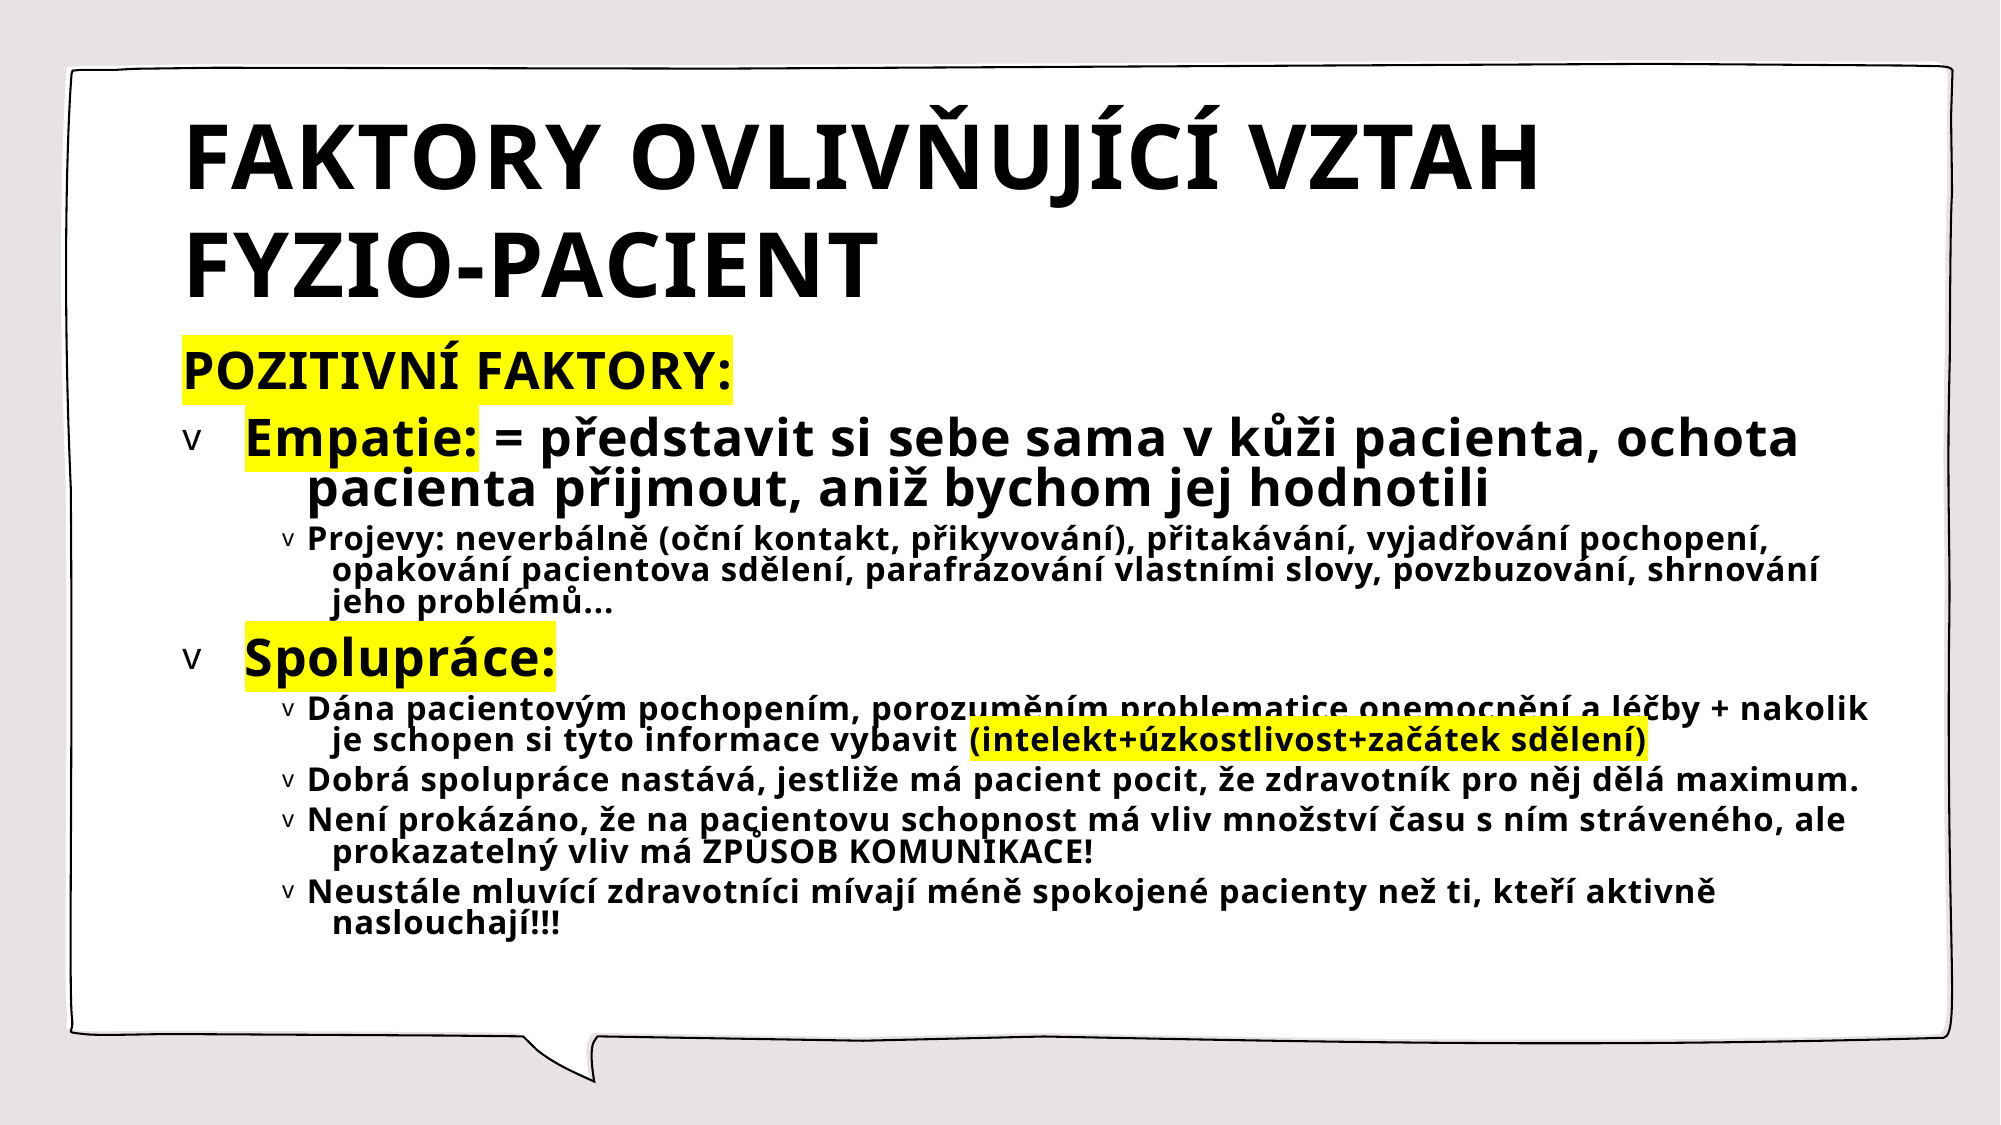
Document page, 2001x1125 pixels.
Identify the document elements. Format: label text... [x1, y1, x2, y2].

title FAKTORY OVLIVŇUJÍCÍ VZTAH FYZIO-PACIENT [167, 91, 1863, 324]
list POZITIVNÍ FAKTORY: Empatie: = představit si sebe sama v kůži pacienta, ochota pacienta přijmout, aniž bychom jej hodnotili Projevy: neverbálně (oční kontakt, přikyvování), přitakávání, vyjadřování pochopení, opakování pacientova sdělení, parafrázování vlastními slovy, povzbuzování, shrnování jeho problémů... Spolupráce: Dána pacientovým pochopením, porozuměním problematice onemocnění a léčby + nakolik je schopen si tyto informace vybavit (intelekt+úzkostlivost+začátek sdělení) Dobrá spolupráce nastává, jestliže má pacient pocit, že zdravotník pro něj dělá maximum. Není prokázáno, že na pacientovu schopnost má vliv množství času s ním stráveného, ale prokazatelný vliv má ZPŮSOB KOMUNIKACE! Neustále mluvící zdravotníci mívají méně spokojené pacienty než ti, kteří aktivně naslouchají!!! [167, 342, 1891, 973]
